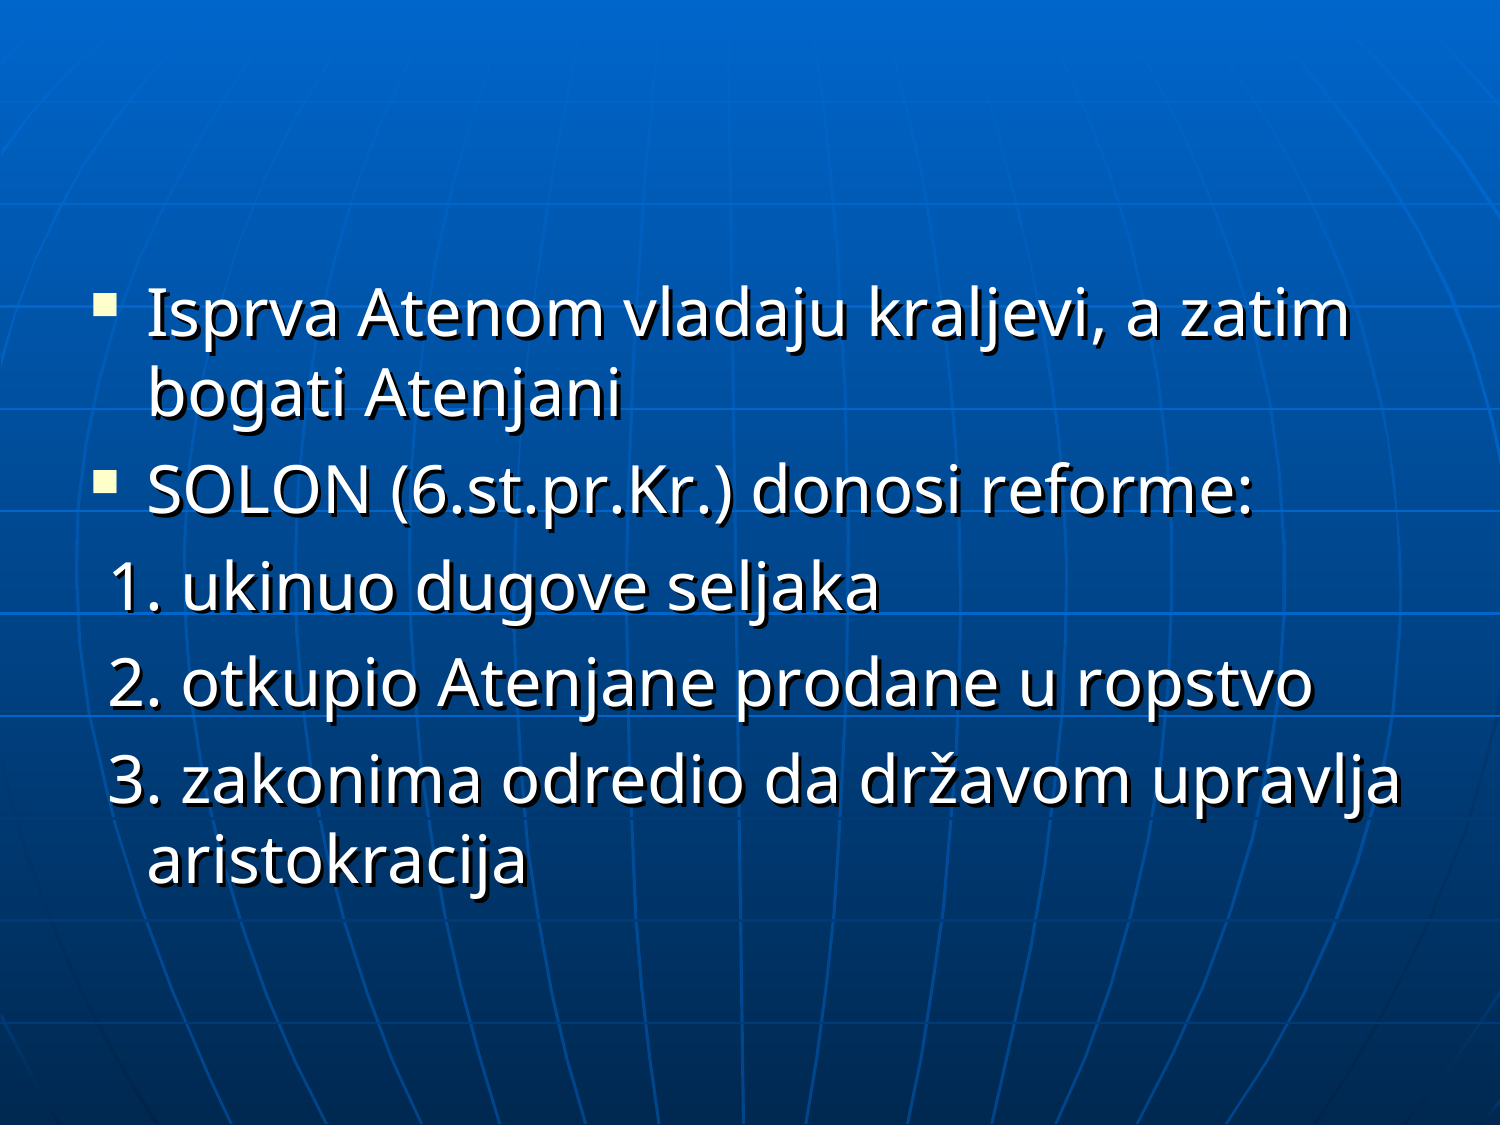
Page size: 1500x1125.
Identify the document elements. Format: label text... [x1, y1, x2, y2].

list Isprva Atenom vladaju kraljevi, a zatim bogati Atenjani SOLON (6.st.pr.Kr.) donosi reforme: 1. ukinuo dugove seljaka 2. otkupio Atenjane prodane u ropstvo 3. zakonima odredio da državom upravlja aristokracija [74, 262, 1459, 1006]
